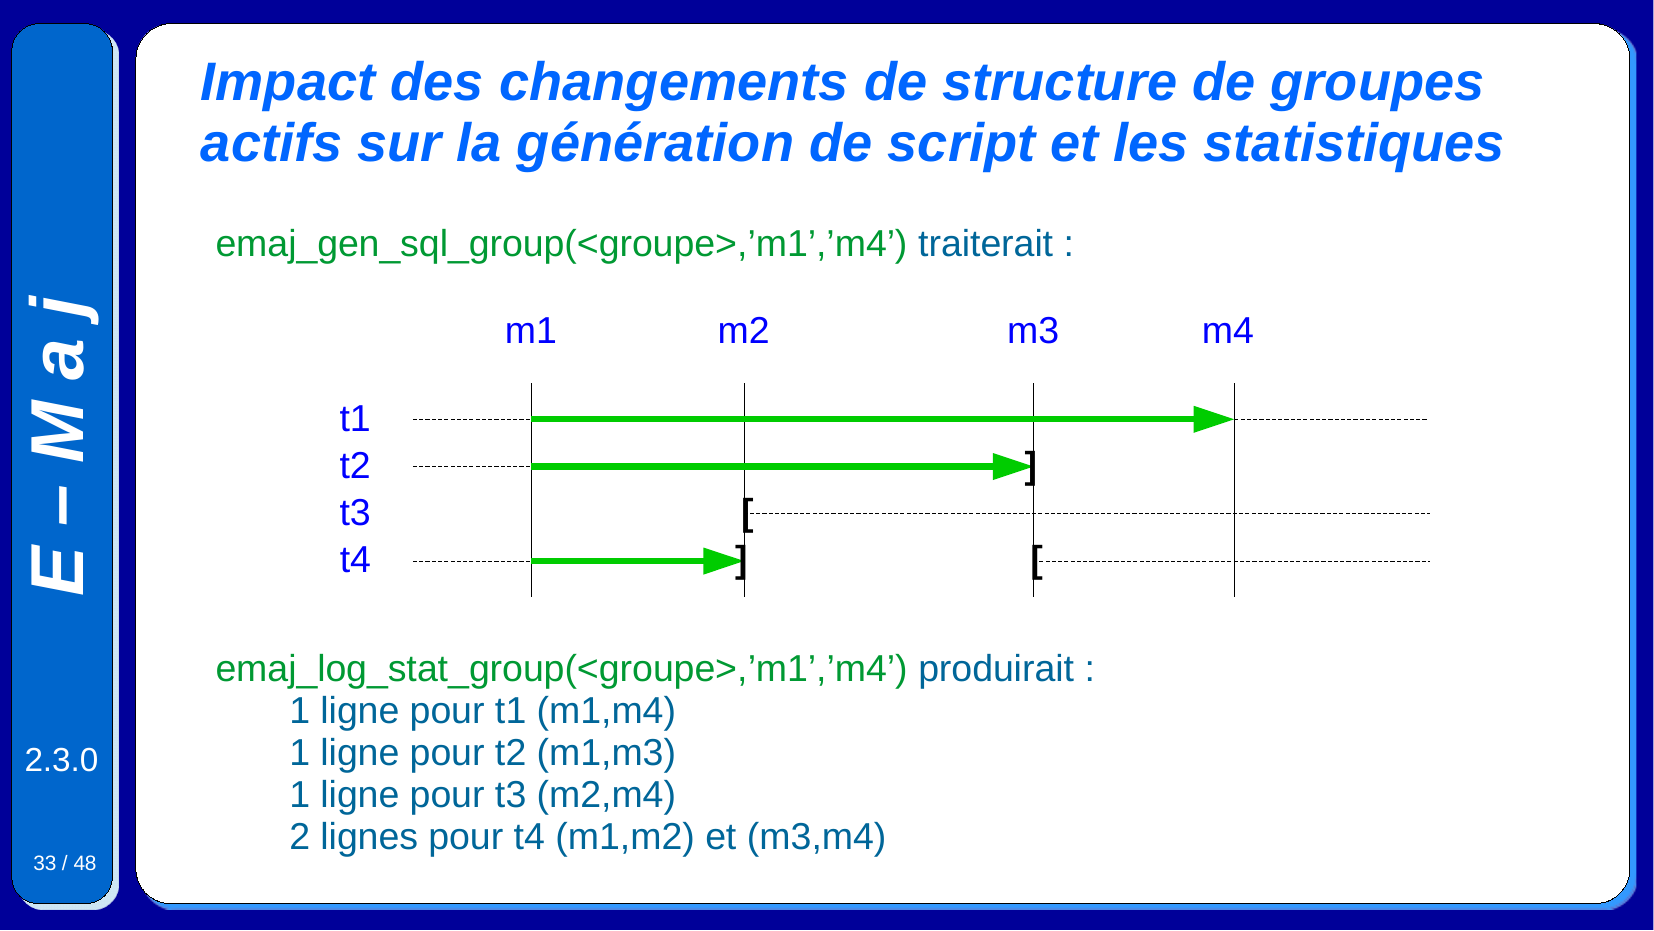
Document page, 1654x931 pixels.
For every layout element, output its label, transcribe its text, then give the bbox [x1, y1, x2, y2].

text_box ] [1009, 437, 1053, 494]
text_box [ [1015, 531, 1058, 589]
text_box t4 [324, 531, 386, 589]
text_box ] [720, 531, 763, 589]
text_box [ [726, 484, 769, 542]
title Impact des changements de structure de groupes actifs sur la génération de script et les statistiques [200, 34, 1575, 191]
text_box m4 [1187, 302, 1269, 360]
text_box m2 [702, 302, 785, 360]
text_box m3 [992, 302, 1074, 360]
text_box m1 [490, 302, 572, 360]
text_box emaj_log_stat_group(<groupe>,’m1’,’m4’) produirait : 1 ligne pour t1 (m1,m4) 1 ligne pour t2 (m1,m3) 1 ligne pour t3 (m2,m4) 2 lignes pour t4 (m1,m2) et (m3,m4) [200, 640, 1111, 865]
text_box t3 [324, 484, 386, 531]
text_box emaj_gen_sql_group(<groupe>,’m1’,’m4’) traiterait : [200, 214, 1090, 272]
text_box t2 [324, 437, 386, 484]
text_box t1 [324, 389, 386, 437]
